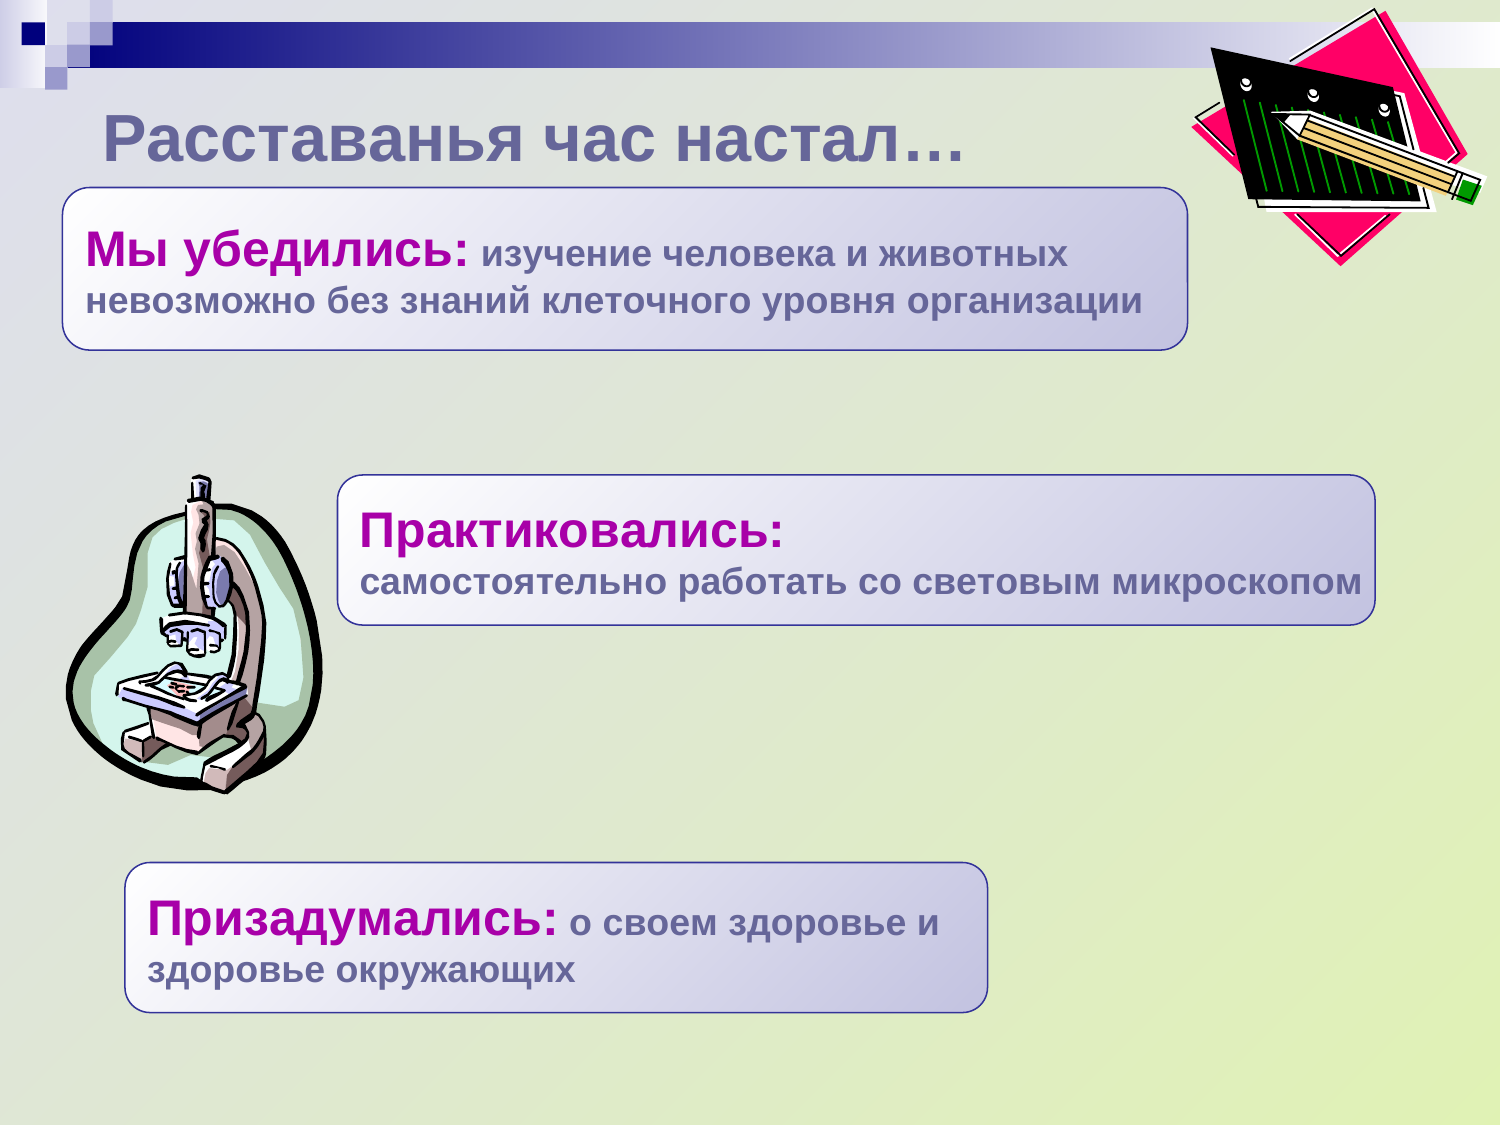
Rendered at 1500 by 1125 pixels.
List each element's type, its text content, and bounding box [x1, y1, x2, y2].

text_box Расставанья час настал… [87, 87, 984, 183]
text_box Практиковались: самостоятельно работать со световым микроскопом [337, 474, 1376, 626]
picture [1161, 0, 1497, 308]
text_box Призадумались: о своем здоровье и здоровье окружающих [124, 862, 988, 1013]
text_box Мы убедились: изучение человека и животных невозможно без знаний клеточного уровня организации [62, 187, 1188, 351]
picture [65, 472, 325, 798]
